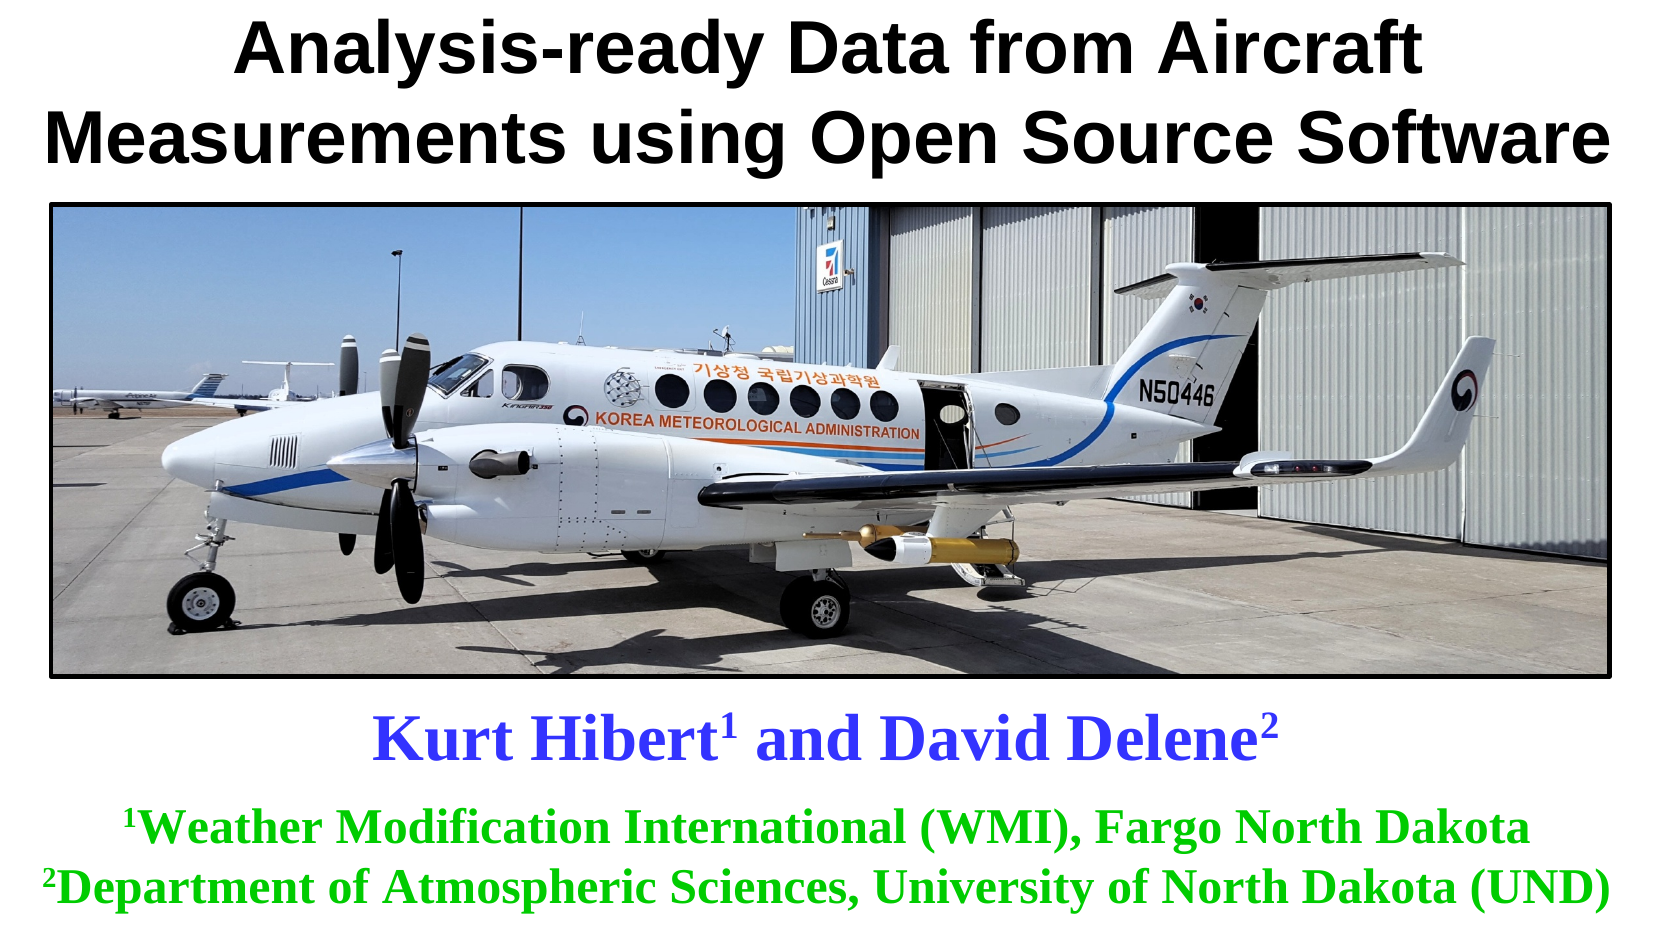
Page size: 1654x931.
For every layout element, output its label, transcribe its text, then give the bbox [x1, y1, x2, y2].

title Analysis-ready Data from Aircraft Measurements using Open Source Software [4, 0, 1653, 186]
picture [53, 206, 1608, 675]
title Kurt Hibert1 and David Delene2 [0, 685, 1653, 782]
title 1Weather Modification International (WMI), Fargo North Dakota 2Department of Atmospheric Sciences, University of North Dakota (UND) [0, 785, 1654, 922]
